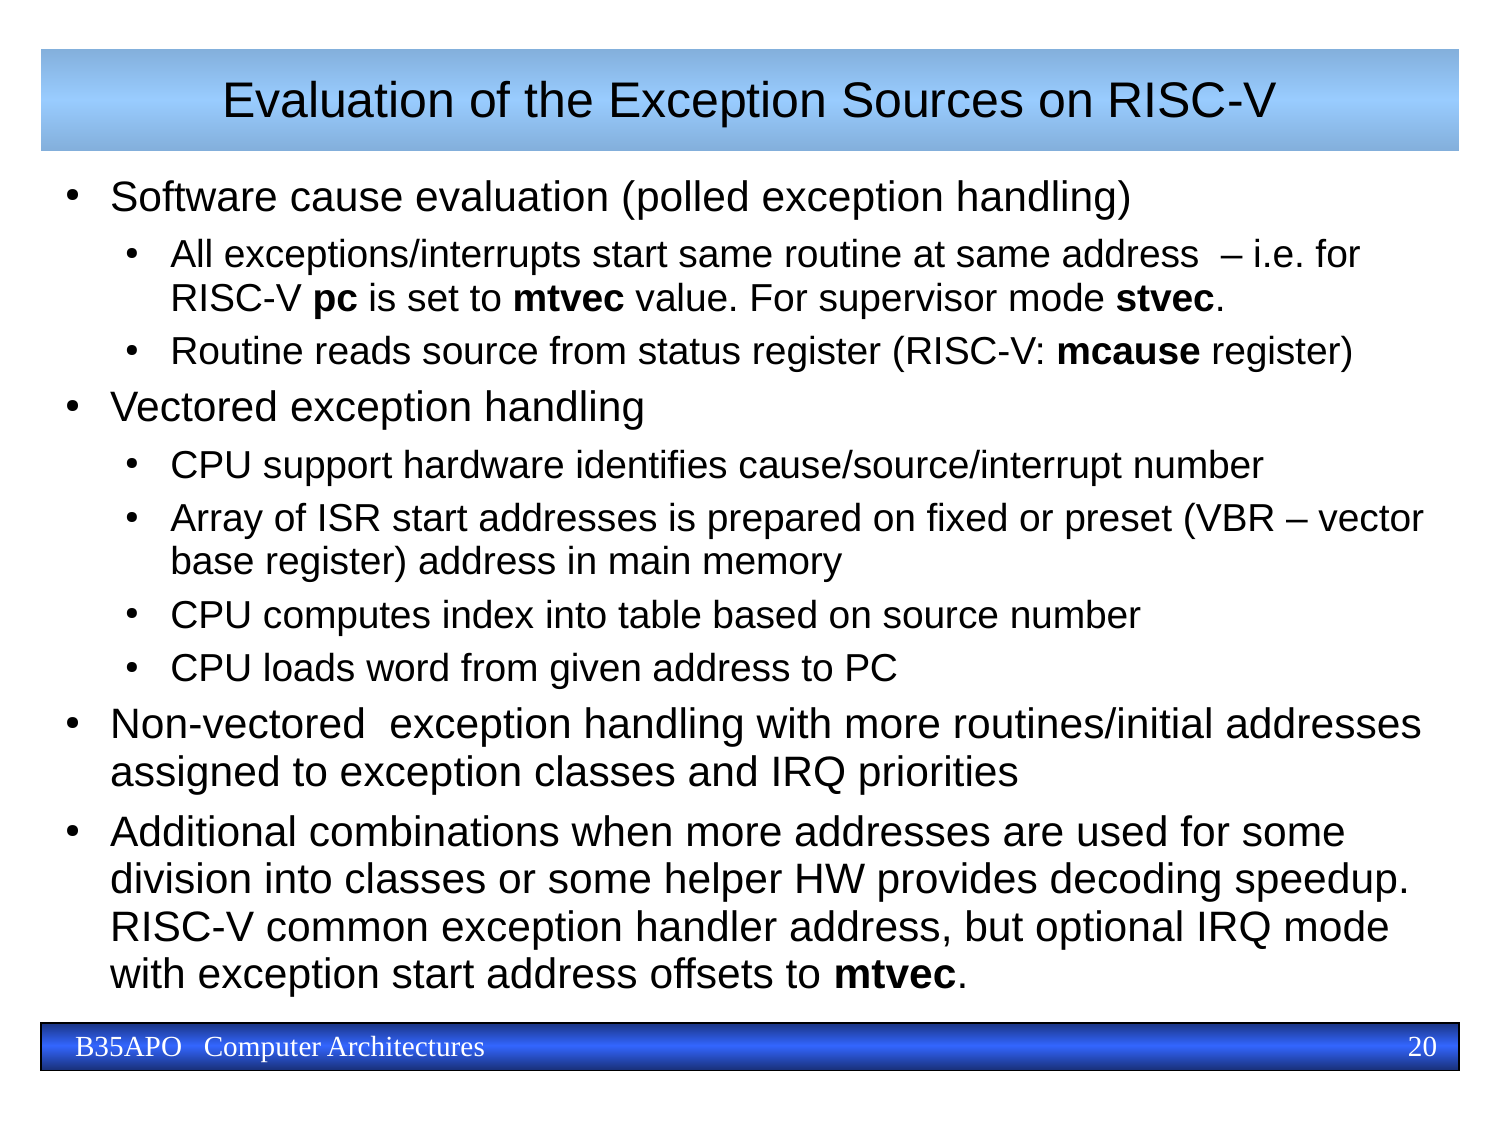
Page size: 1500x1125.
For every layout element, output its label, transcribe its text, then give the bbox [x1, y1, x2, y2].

title Evaluation of the Exception Sources on RISC-V [41, 49, 1459, 151]
list Software cause evaluation (polled exception handling) All exceptions/interrupts start same routine at same address – i.e. for RISC-V pc is set to mtvec value. For supervisor mode stvec. Routine reads source from status register (RISC-V: mcause register) Vectored exception handling CPU support hardware identifies cause/source/interrupt number Array of ISR start addresses is prepared on fixed or preset (VBR – vector base register) address in main memory CPU computes index into table based on source number CPU loads word from given address to PC Non-vectored exception handling with more routines/initial addresses assigned to exception classes and IRQ priorities Additional combinations when more addresses are used for some division into classes or some helper HW provides decoding speedup. RISC-V common exception handler address, but optional IRQ mode with exception start address offsets to mtvec. [49, 172, 1426, 1013]
